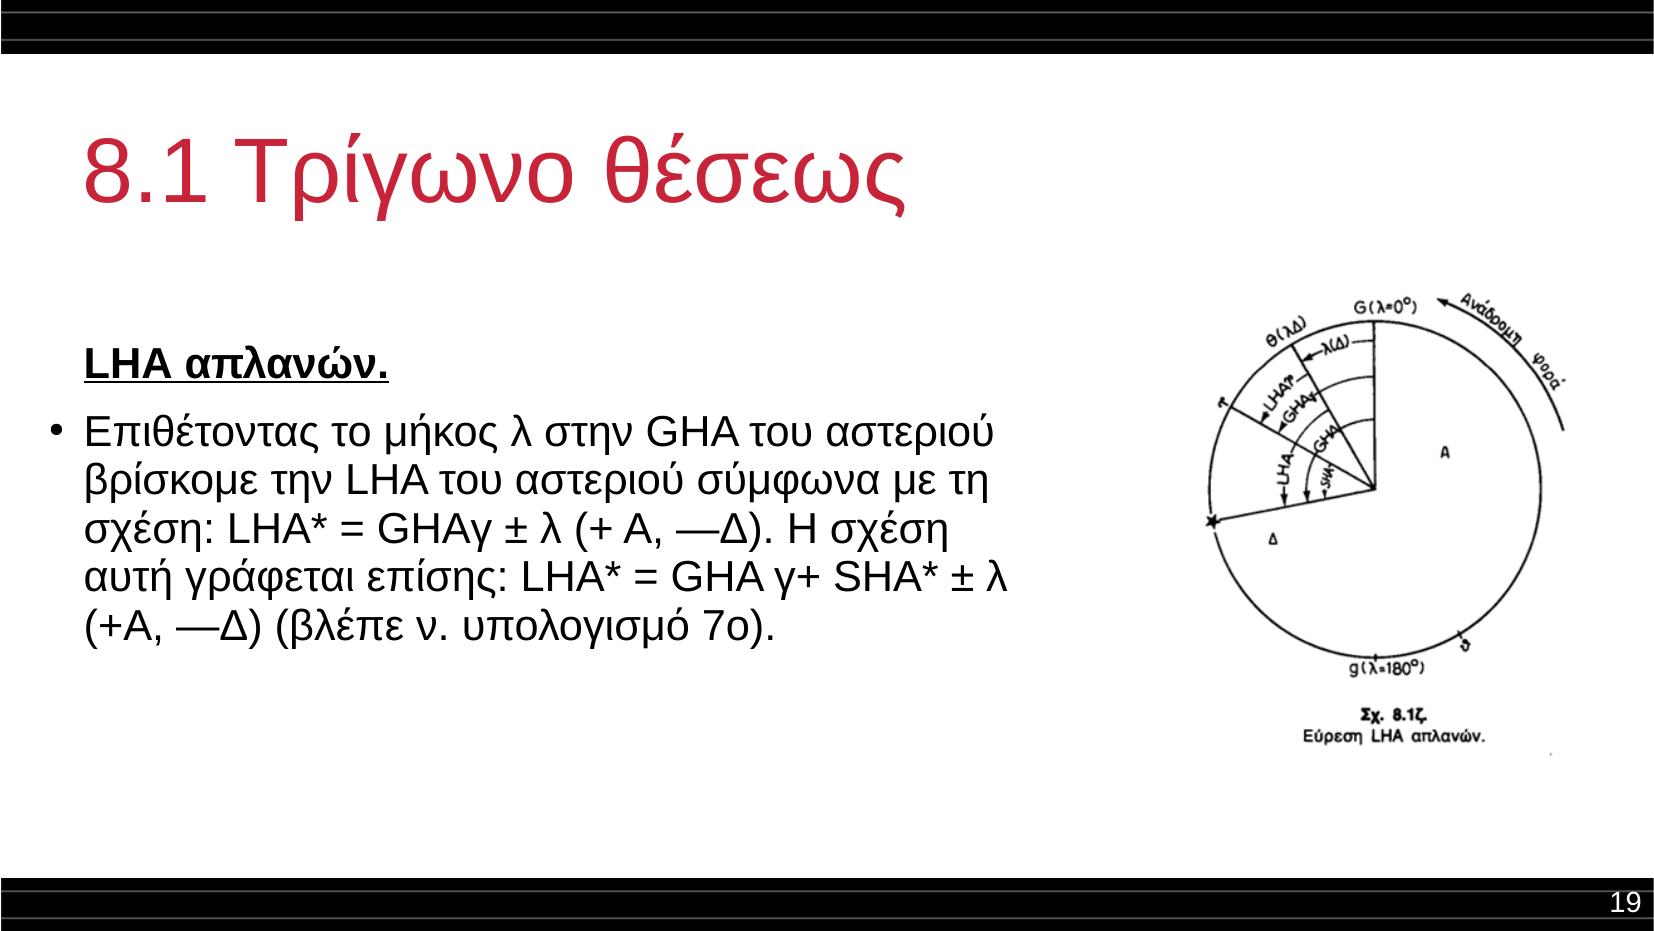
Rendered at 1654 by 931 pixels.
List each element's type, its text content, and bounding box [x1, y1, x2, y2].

picture [1, 0, 1654, 54]
title 8.1 Τρίγωνο θέσεως [82, 92, 1571, 249]
picture [1147, 271, 1613, 757]
list LΗΑ απλανών. Επιθέτοντας το μήκος λ στην GHA του αστεριού βρίσκομε την LΗΑ του αστεριού σύμφωνα με τη σχέση: LΗΑ* = GHAγ ± λ (+ Α, —Δ). Η σχέση αυτή γράφεται επίσης: LΗΑ* = GHA γ+ SHA* ± λ (+Α, —Δ) (βλέπε ν. υπολογισμό 7ο). [37, 271, 1013, 758]
picture [1, 878, 1654, 931]
